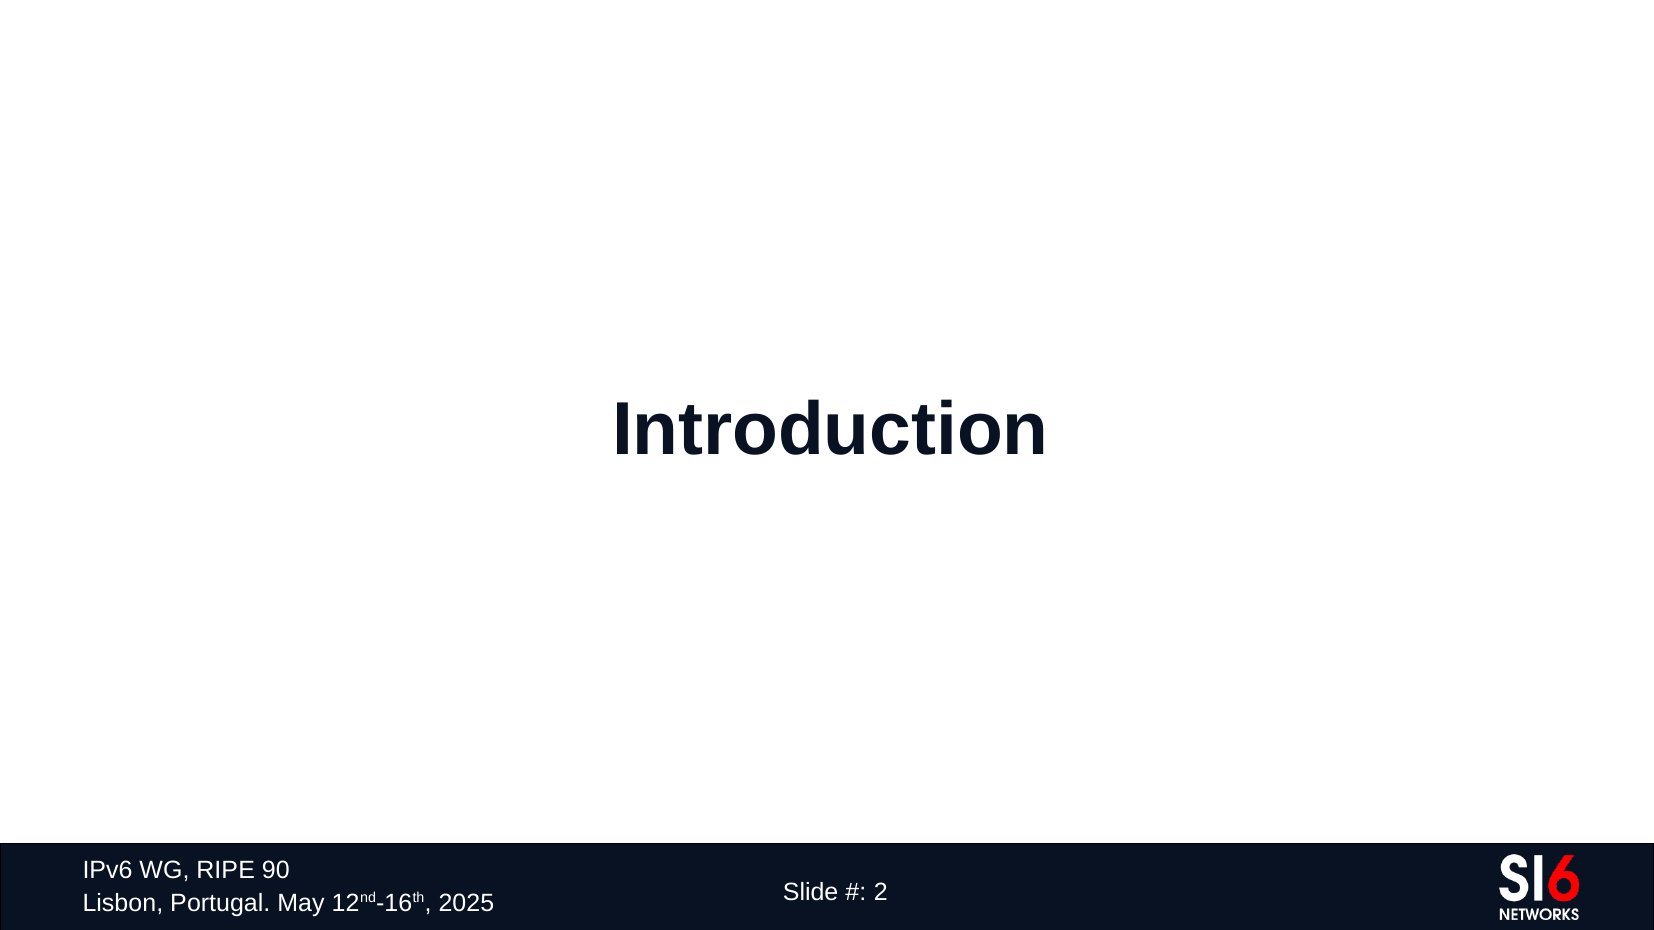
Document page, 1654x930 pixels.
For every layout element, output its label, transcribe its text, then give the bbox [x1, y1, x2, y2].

title Introduction [86, 350, 1575, 507]
picture [1499, 854, 1579, 920]
